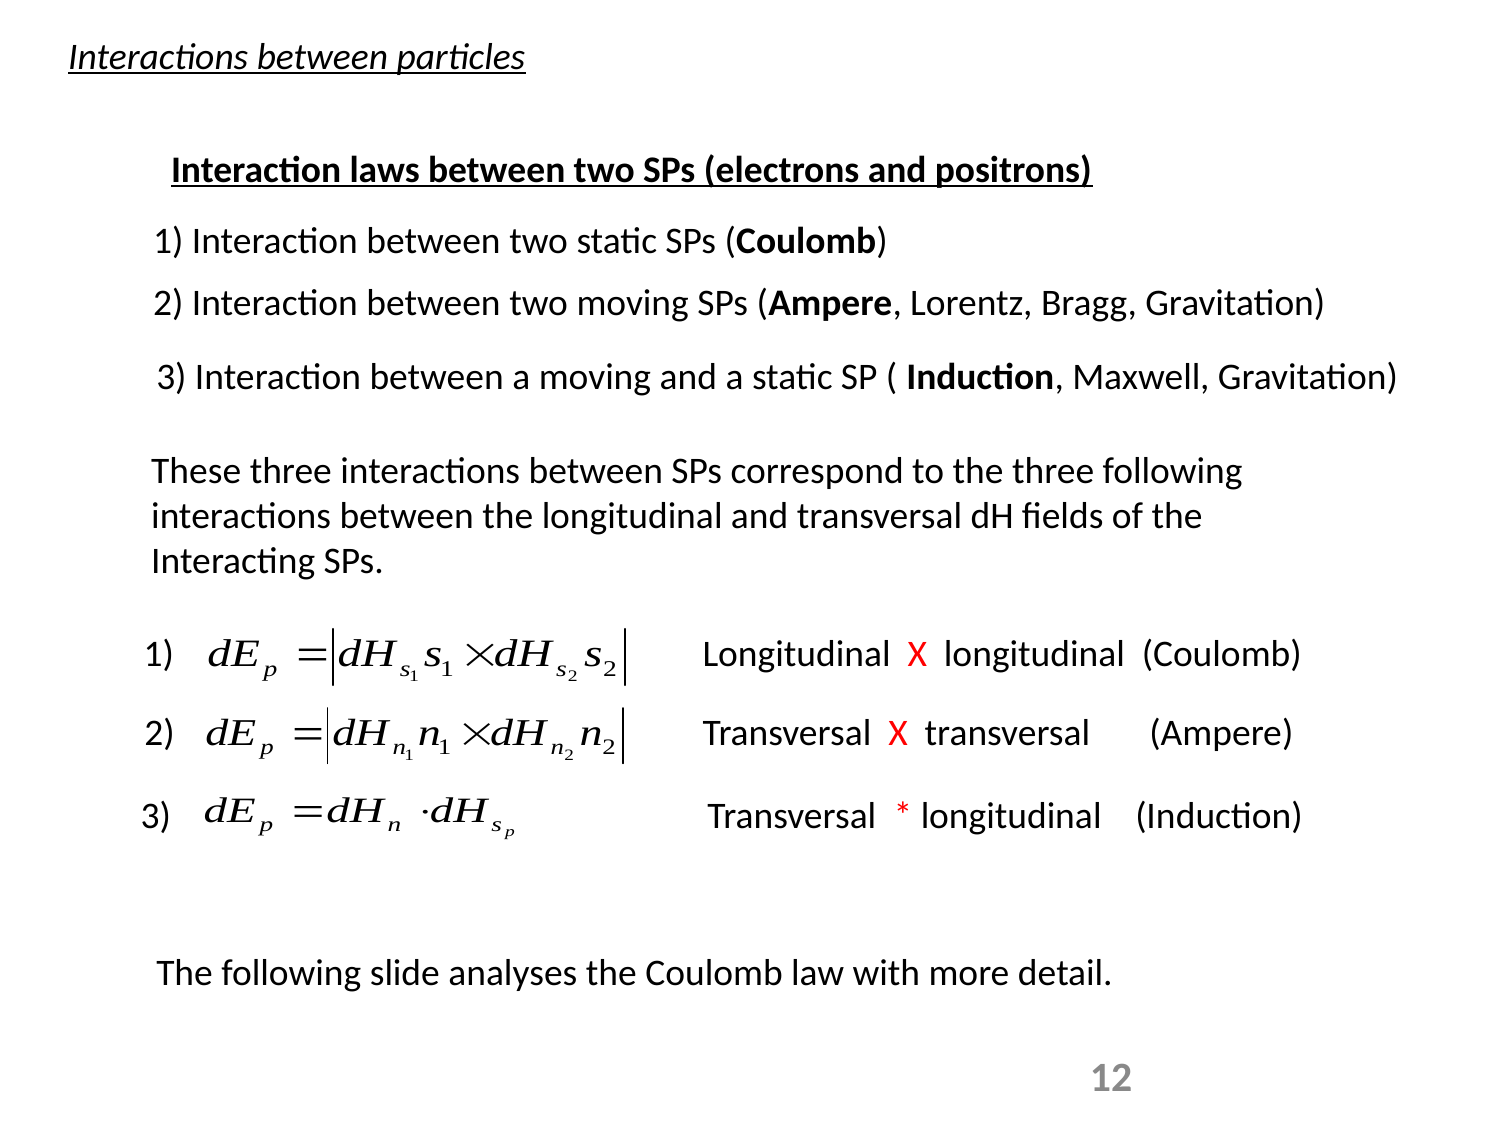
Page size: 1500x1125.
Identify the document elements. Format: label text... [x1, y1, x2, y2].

chart [200, 621, 638, 693]
text_box 2) [129, 700, 191, 762]
text_box Longitudinal X longitudinal (Coulomb) [687, 621, 1326, 683]
text_box Transversal * longitudinal (Induction) [692, 783, 1327, 845]
text_box Interaction laws between two SPs (electrons and positrons) [156, 137, 1130, 198]
text_box 3) [125, 783, 187, 845]
chart [196, 786, 529, 847]
chart [198, 700, 636, 771]
text_box Interactions between particles [53, 24, 562, 85]
text_box 1) Interaction between two static SPs (Coulomb) [138, 208, 939, 269]
text_box 3) Interaction between a moving and a static SP ( Induction, Maxwell, Gravitation) [141, 344, 1483, 406]
text_box These three interactions between SPs correspond to the three following interactions between the longitudinal and transversal dH fields of the Interacting SPs. [136, 438, 1308, 590]
text_box 2) Interaction between two moving SPs (Ampere, Lorentz, Bragg, Gravitation) [138, 270, 1388, 332]
text_box The following slide analyses the Coulomb law with more detail. [141, 940, 1155, 1002]
text_box [1074, 1042, 1426, 1103]
text_box Transversal X transversal (Ampere) [687, 700, 1316, 762]
text_box 1) [128, 621, 190, 683]
